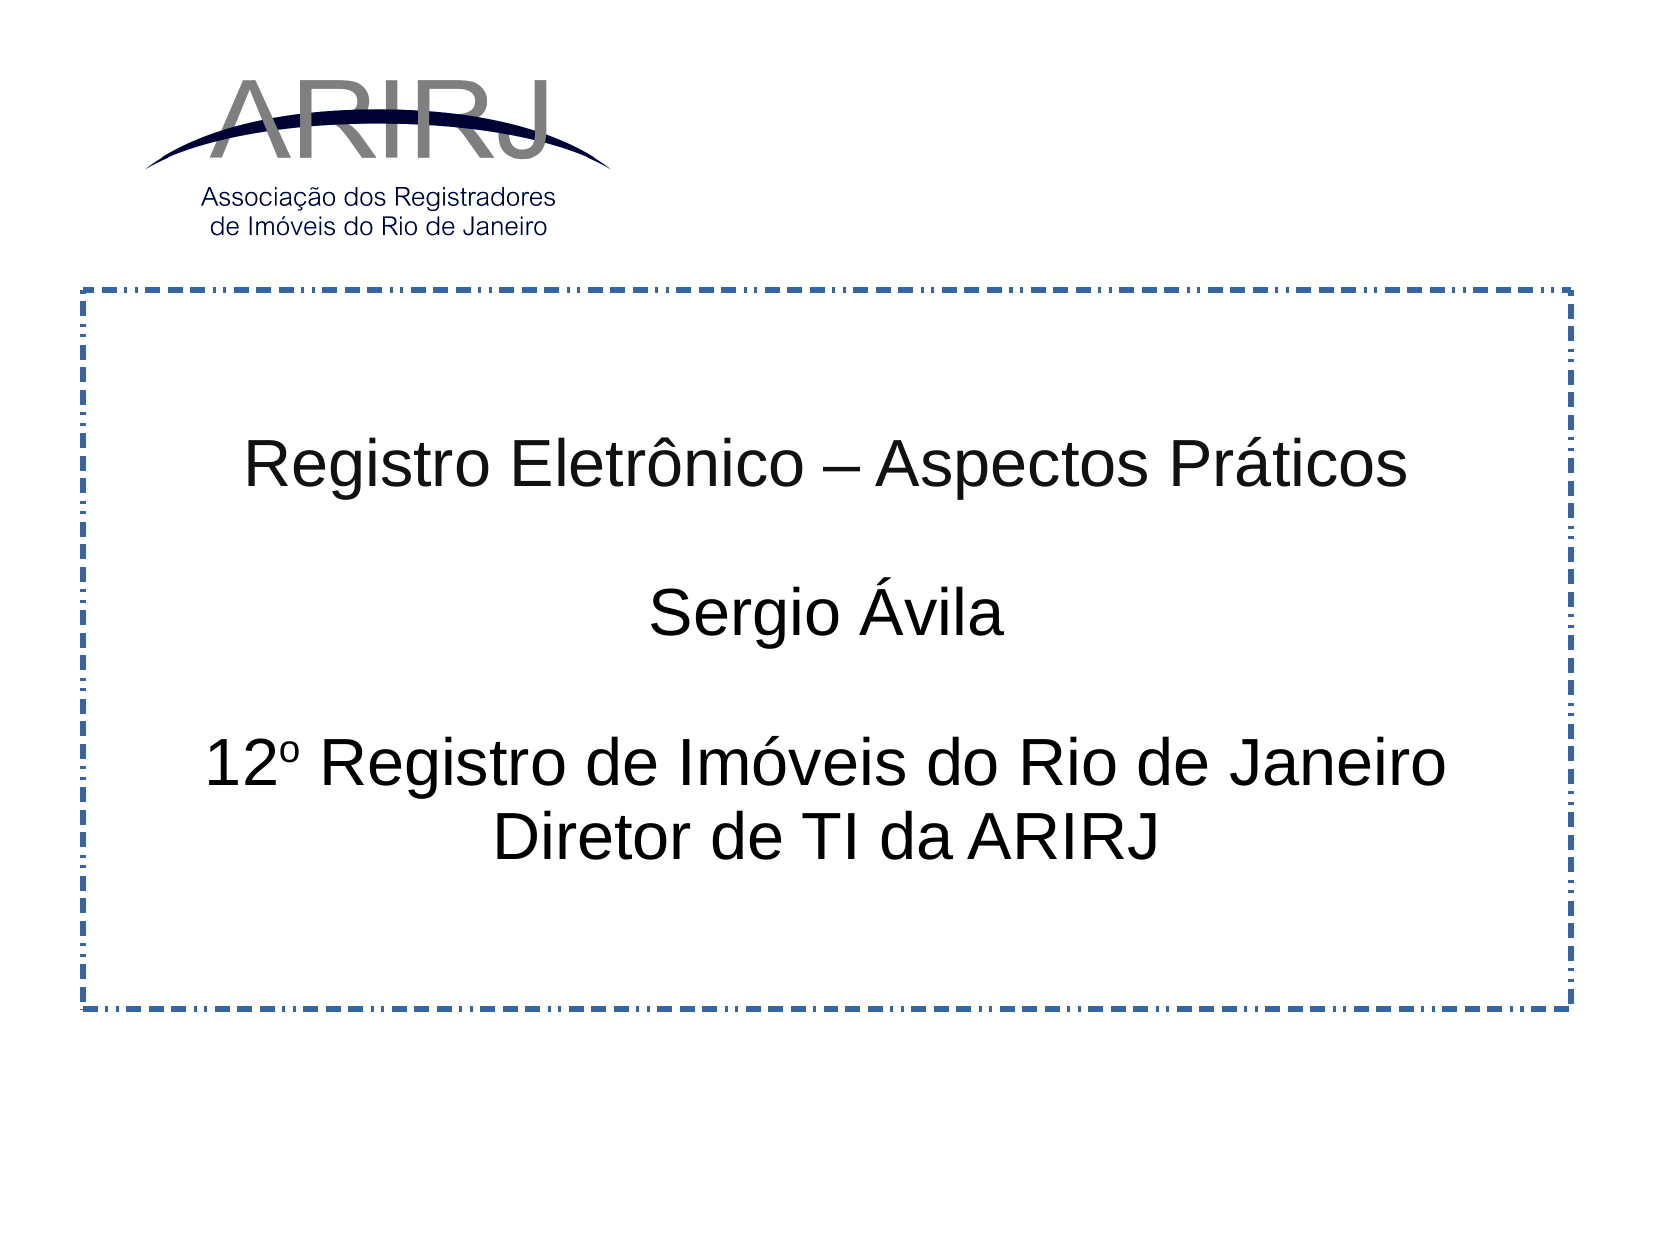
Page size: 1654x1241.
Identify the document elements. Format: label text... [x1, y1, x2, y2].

picture [94, 23, 662, 284]
subtitle Registro Eletrônico – Aspectos Práticos Sergio Ávila 12o Registro de Imóveis do Rio de Janeiro Diretor de TI da ARIRJ [82, 290, 1571, 1010]
